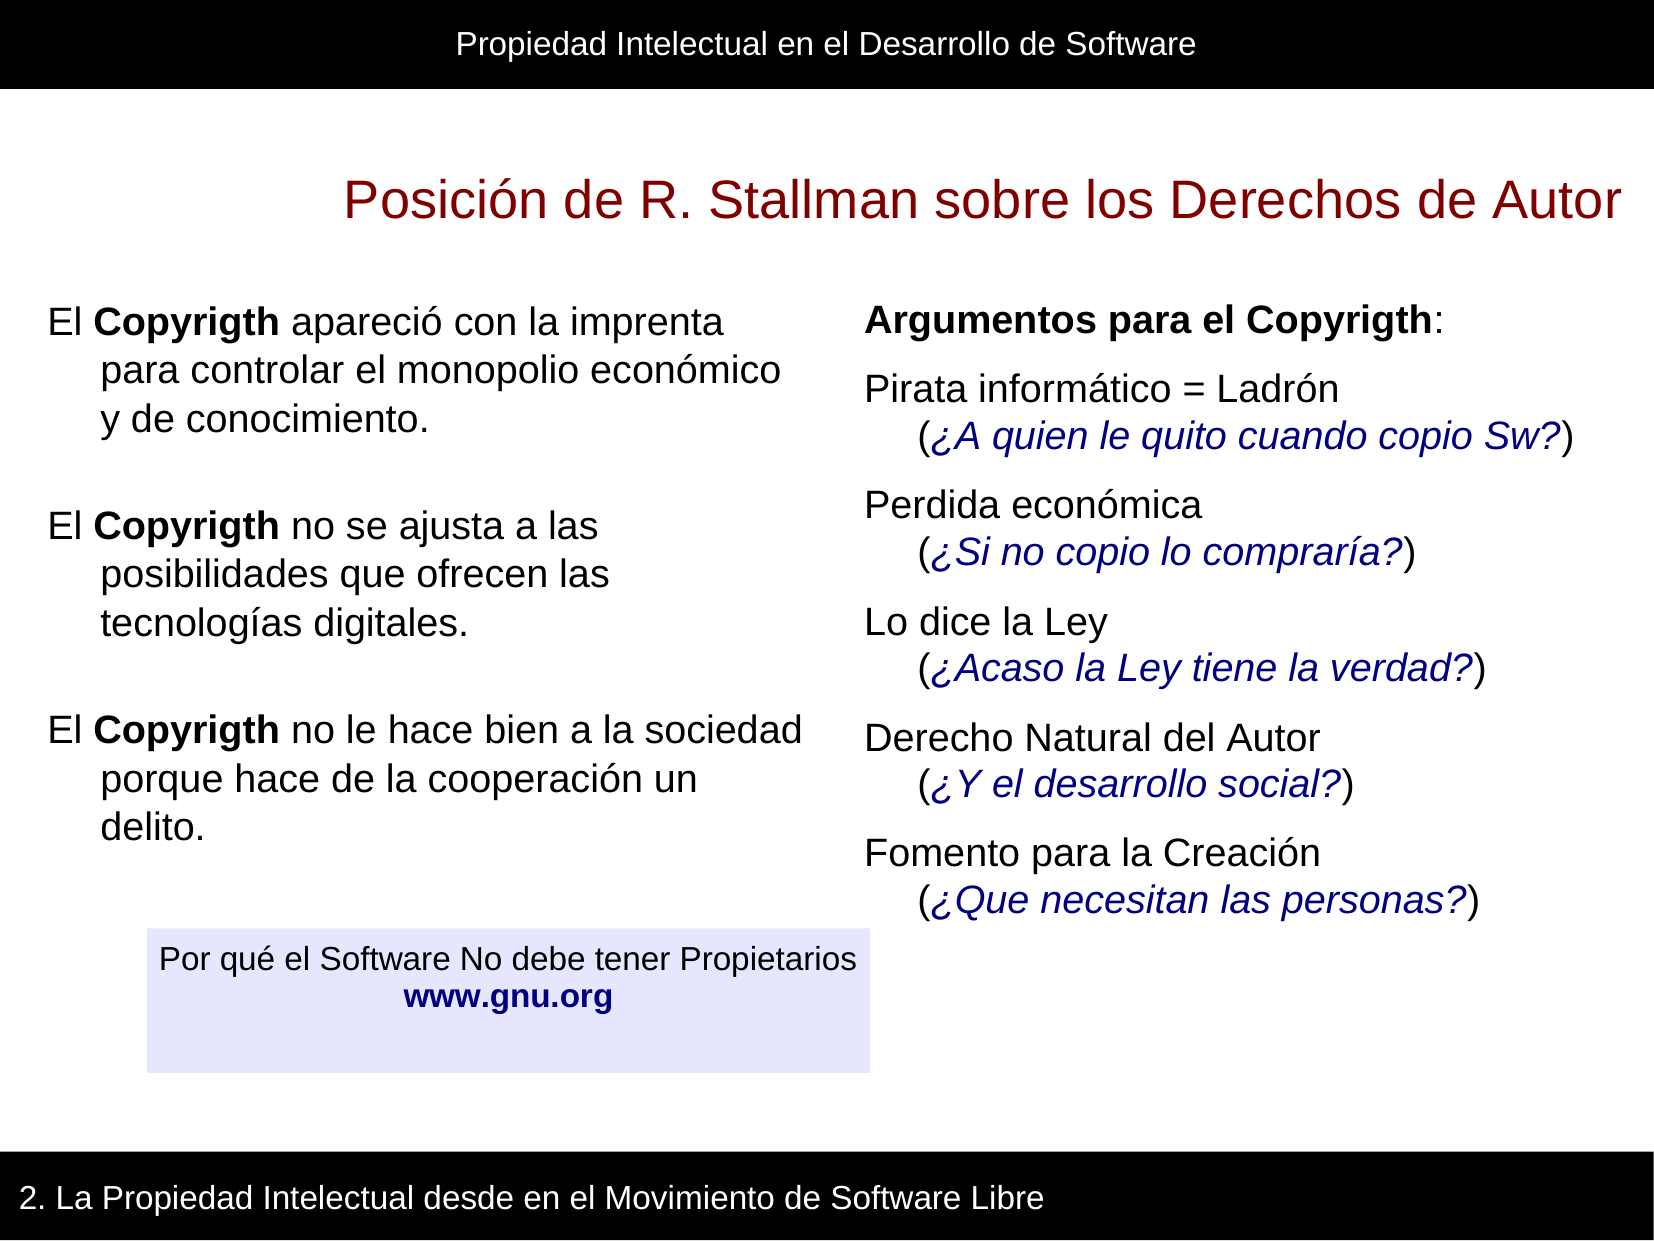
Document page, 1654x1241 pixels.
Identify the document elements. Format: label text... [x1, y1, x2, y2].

text_box Por qué el Software No debe tener Propietarios www.gnu.org [147, 928, 871, 1073]
list El Copyrigth apareció con la imprenta para controlar el monopolio económico y de conocimiento. El Copyrigth no se ajusta a las posibilidades que ofrecen las tecnologías digitales. El Copyrigth no le hace bien a la sociedad porque hace de la cooperación un delito. [29, 295, 808, 1122]
title Posición de R. Stallman sobre los Derechos de Autor [147, 147, 1625, 252]
text_box 2. La Propiedad Intelectual desde en el Movimiento de Software Libre [18, 1180, 1047, 1218]
list Argumentos para el Copyrigth: Pirata informático = Ladrón (¿A quien le quito cuando copio Sw?) Perdida económica (¿Si no copio lo compraría?) Lo dice la Ley (¿Acaso la Ley tiene la verdad?) Derecho Natural del Autor (¿Y el desarrollo social?) Fomento para la Creación (¿Que necesitan las personas?) [846, 295, 1625, 1122]
